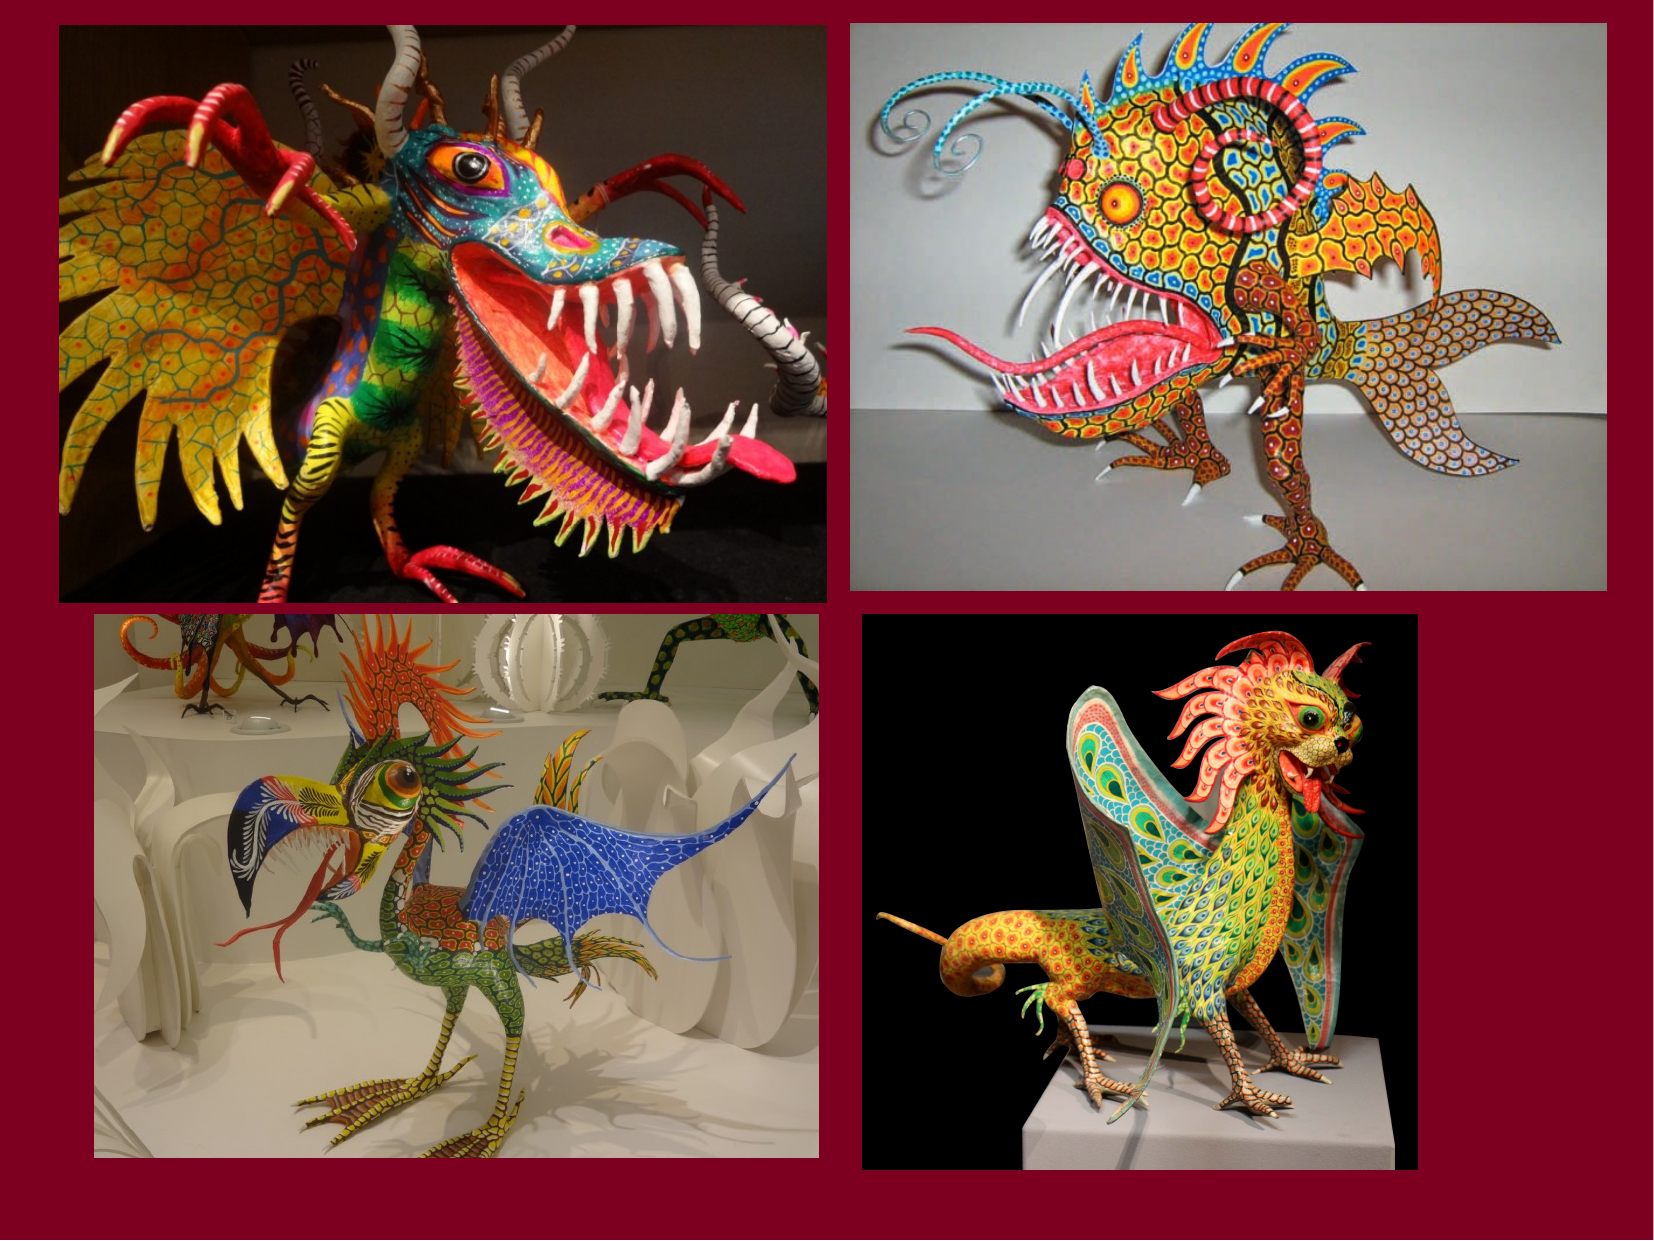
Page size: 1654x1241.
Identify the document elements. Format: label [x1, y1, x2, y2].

picture [862, 614, 1418, 1170]
picture [850, 23, 1607, 592]
picture [59, 25, 827, 603]
picture [94, 614, 819, 1158]
